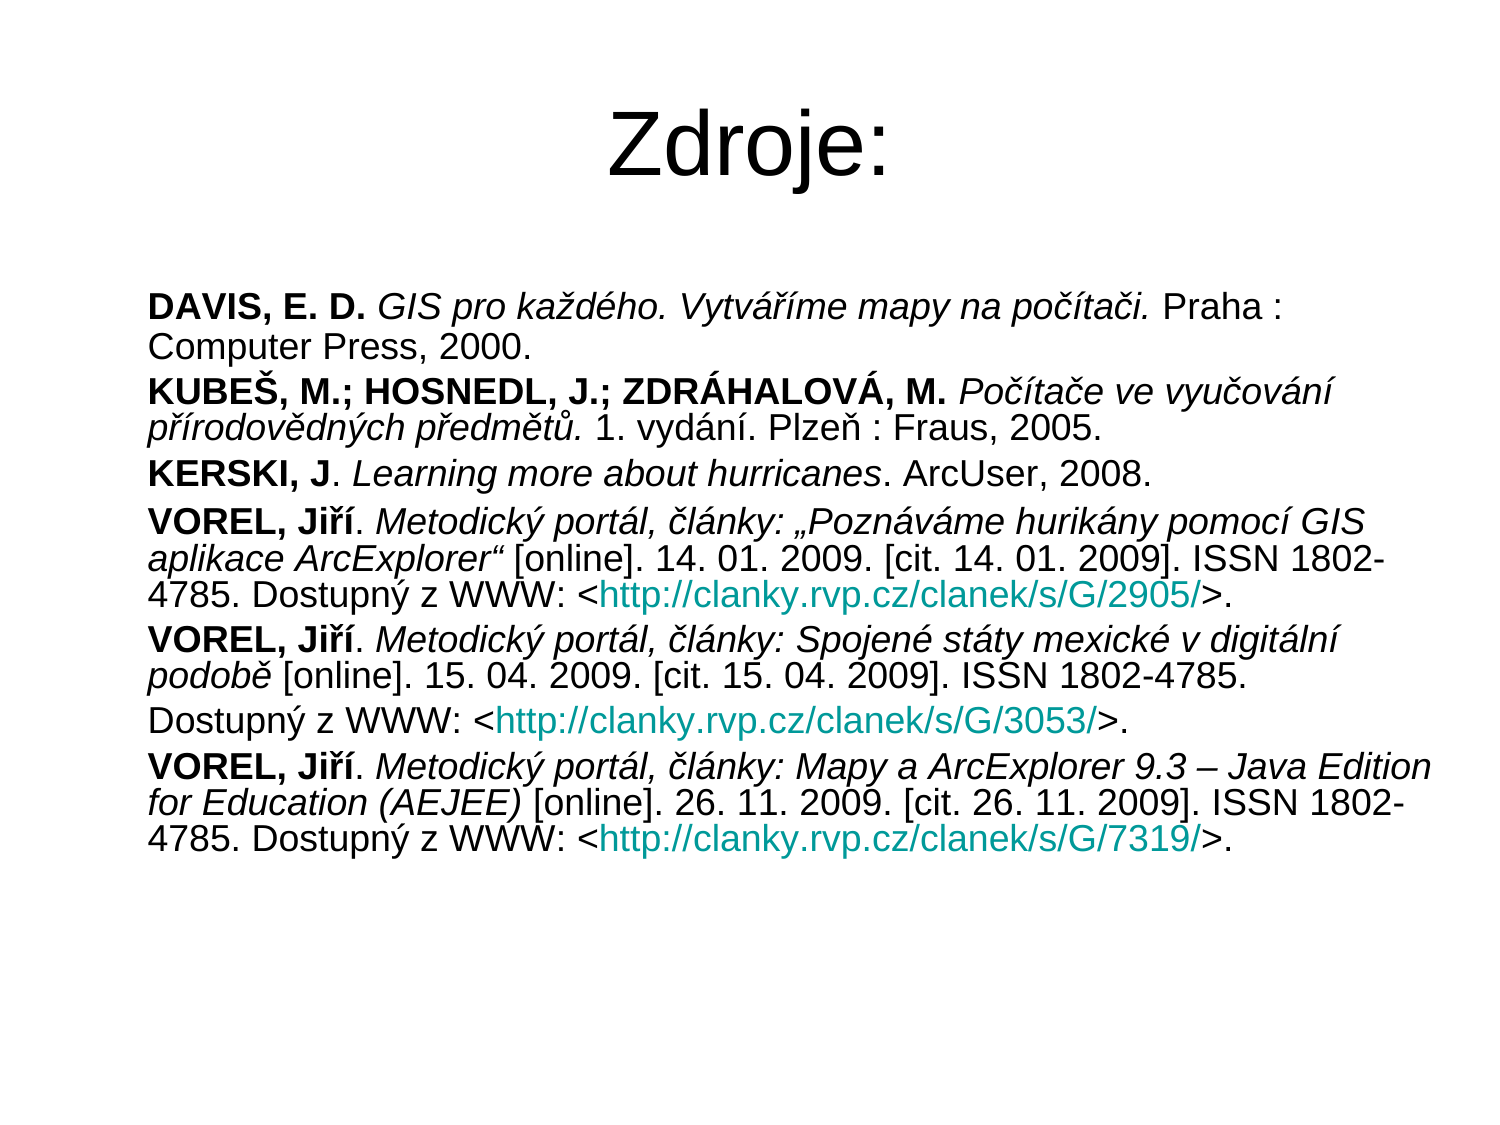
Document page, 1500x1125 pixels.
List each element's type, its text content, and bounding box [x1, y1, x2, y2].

title Zdroje: [75, 45, 1426, 233]
list DAVIS, E. D. GIS pro každého. Vytváříme mapy na počítači. Praha : Computer Press, 2000. KUBEŠ, M.; HOSNEDL, J.; ZDRÁHALOVÁ, M. Počítače ve vyučování přírodovědných předmětů. 1. vydání. Plzeň : Fraus, 2005. KERSKI, J. Learning more about hurricanes. ArcUser, 2008. VOREL, Jiří. Metodický portál, články: „Poznáváme hurikány pomocí GIS aplikace ArcExplorer“ [online]. 14. 01. 2009. [cit. 14. 01. 2009]. ISSN 1802-4785. Dostupný z WWW: <http://clanky.rvp.cz/clanek/s/G/2905/>. VOREL, Jiří. Metodický portál, články: Spojené státy mexické v digitální podobě [online]. 15. 04. 2009. [cit. 15. 04. 2009]. ISSN 1802-4785. Dostupný z WWW: <http://clanky.rvp.cz/clanek/s/G/3053/>. VOREL, Jiří. Metodický portál, články: Mapy a ArcExplorer 9.3 – Java Edition for Education (AEJEE) [online]. 26. 11. 2009. [cit. 26. 11. 2009]. ISSN 1802-4785. Dostupný z WWW: <http://clanky.rvp.cz/clanek/s/G/7319/>. [76, 267, 1471, 1010]
